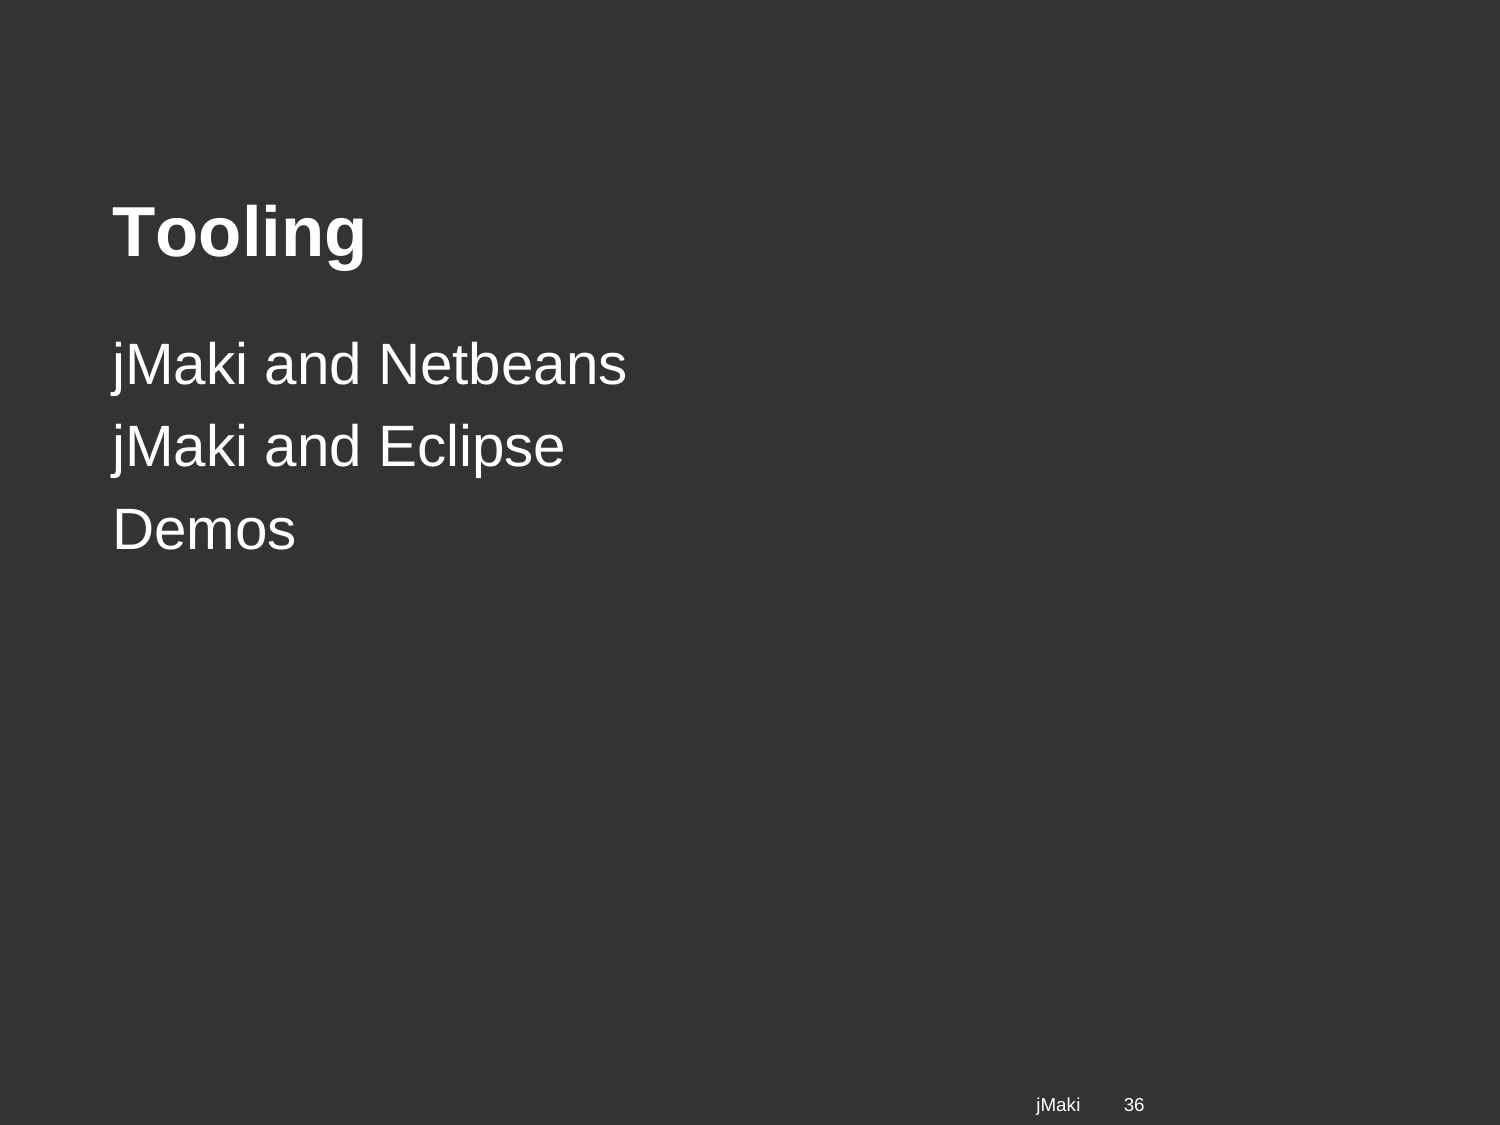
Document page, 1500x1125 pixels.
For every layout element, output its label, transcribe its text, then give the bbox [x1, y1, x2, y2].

title Tooling [112, 119, 1417, 271]
list jMaki and Netbeans jMaki and Eclipse Demos [112, 337, 1463, 1030]
